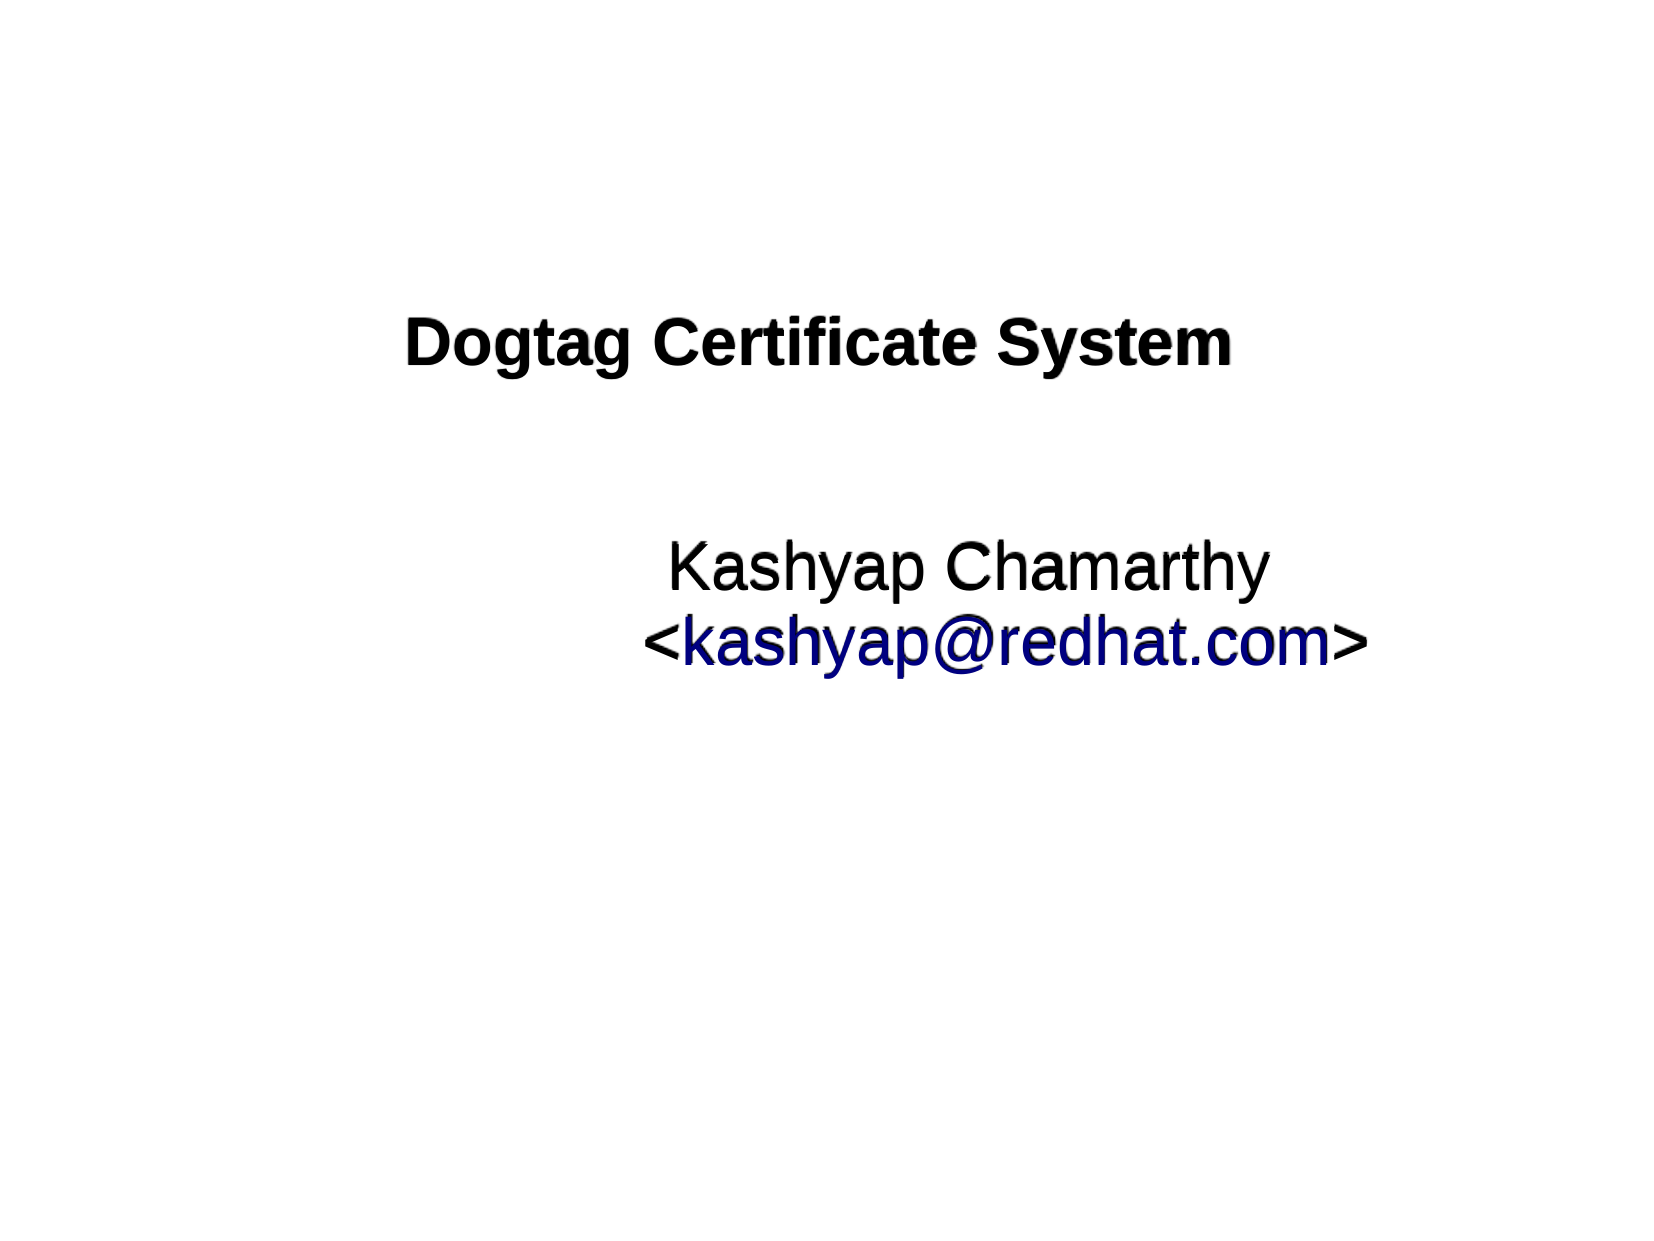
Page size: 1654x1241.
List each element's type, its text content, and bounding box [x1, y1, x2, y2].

subtitle Dogtag Certificate System Kashyap Chamarthy <kashyap@redhat.com> [75, 37, 1564, 1097]
